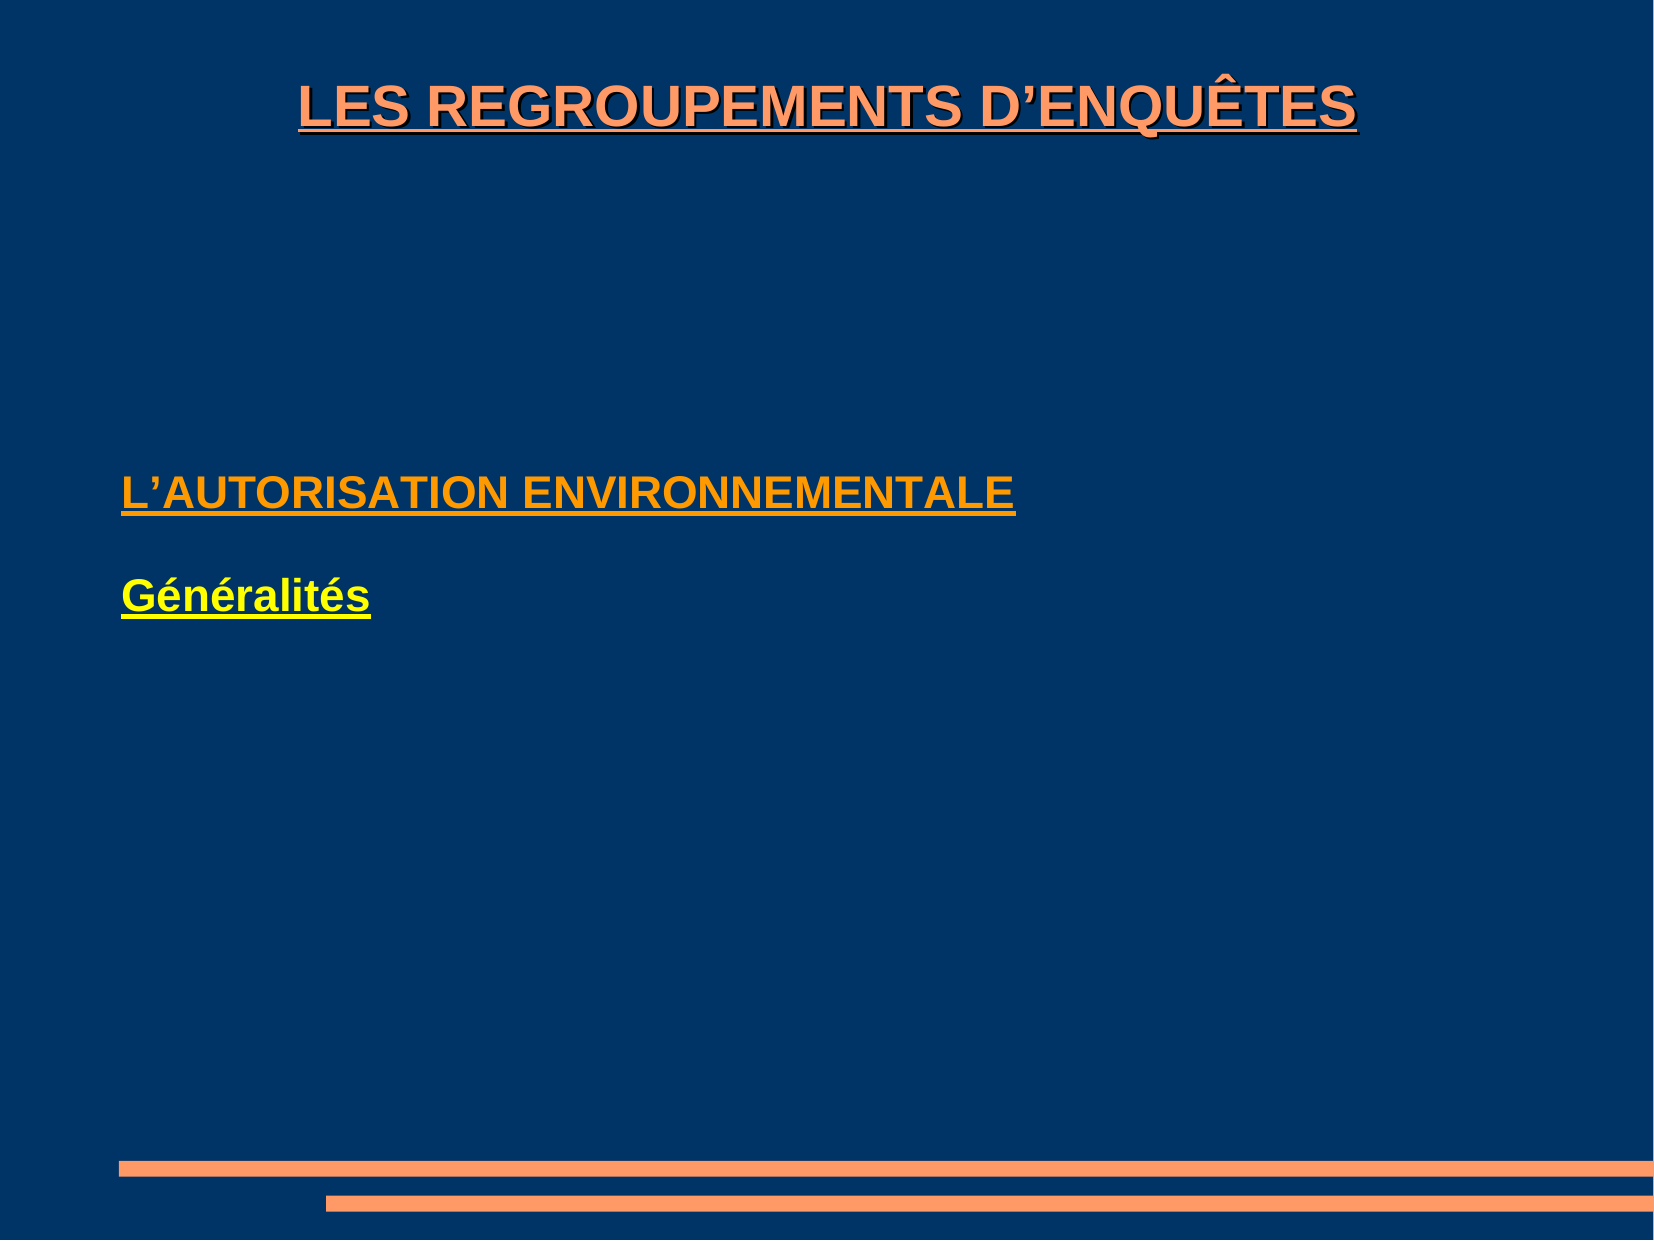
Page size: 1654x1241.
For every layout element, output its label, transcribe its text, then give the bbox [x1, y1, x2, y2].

subtitle L’AUTORISATION ENVIRONNEMENTALE Généralités [121, 201, 1561, 1143]
title LES REGROUPEMENTS D’ENQUÊTES [121, 46, 1534, 166]
